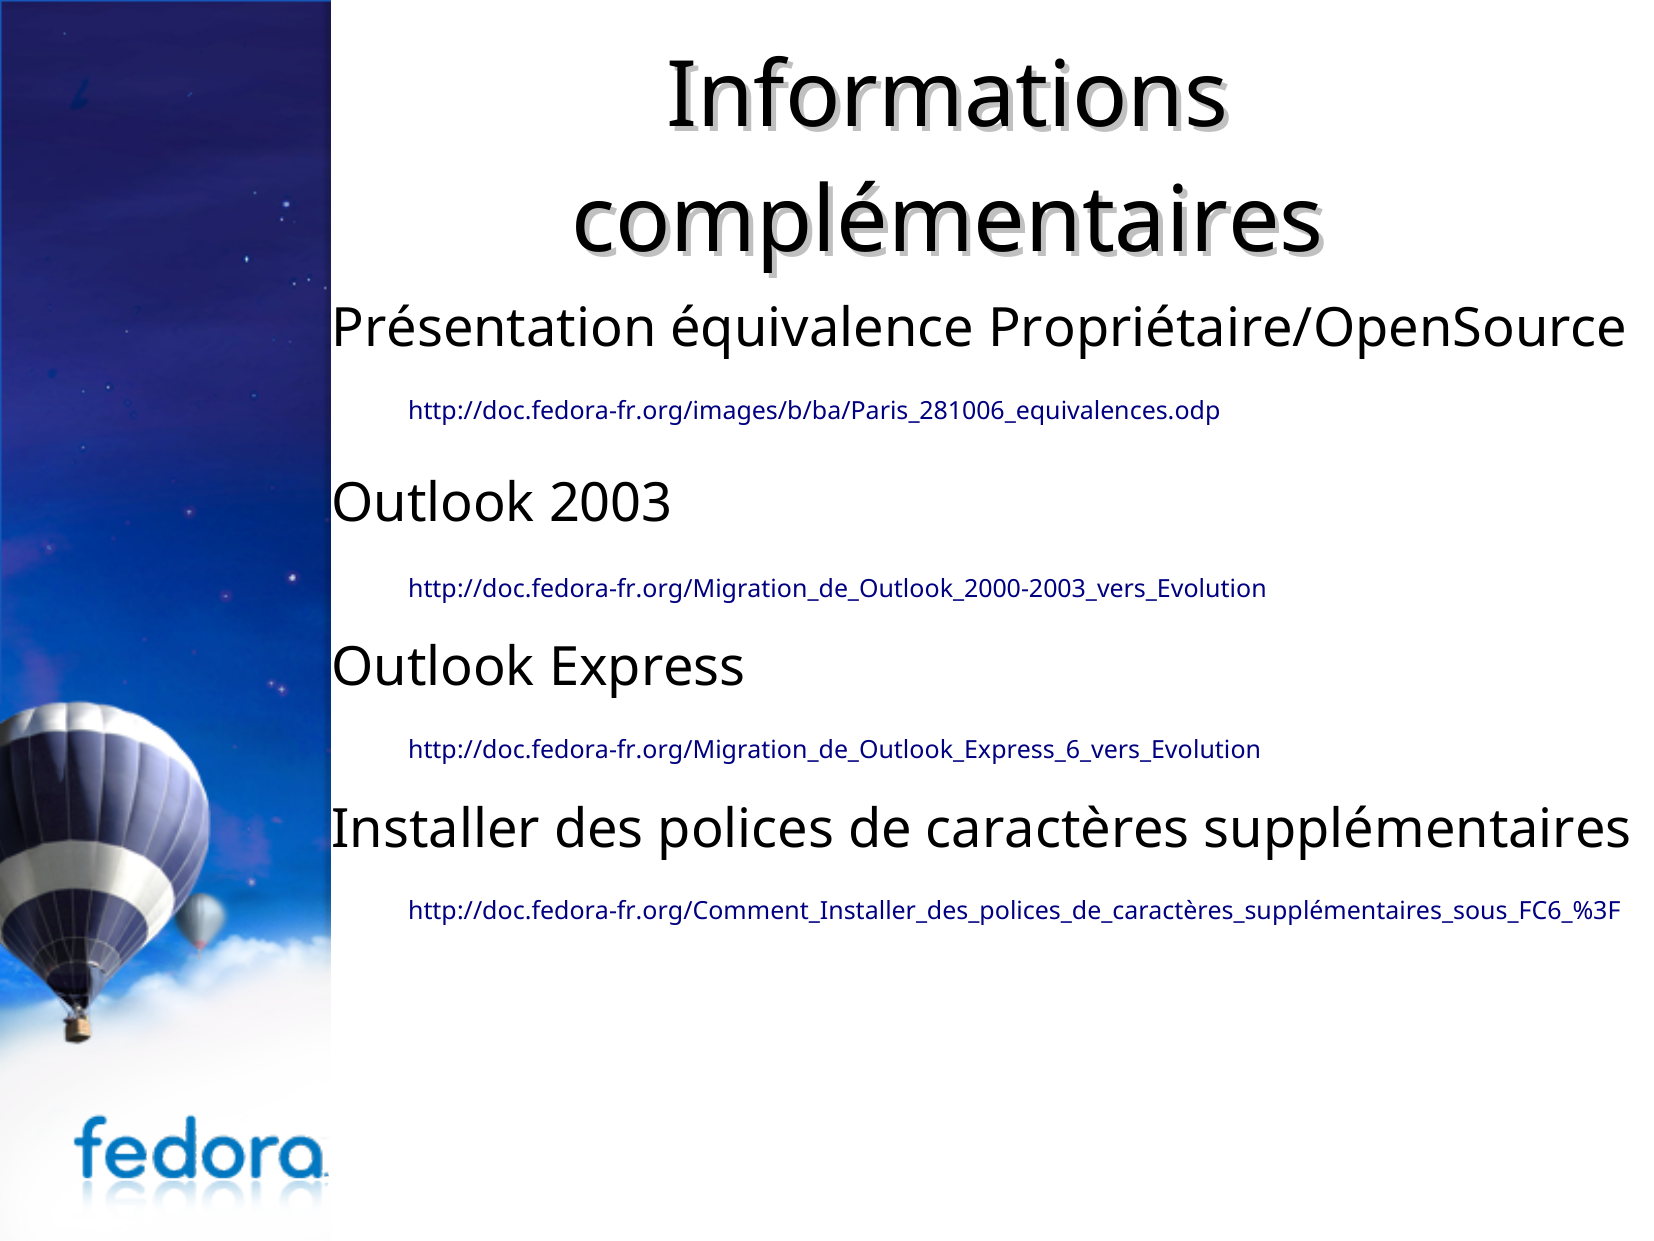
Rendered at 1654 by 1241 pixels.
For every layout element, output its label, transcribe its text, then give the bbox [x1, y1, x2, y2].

title Informations complémentaires [331, 49, 1571, 257]
picture [0, 0, 331, 1241]
list Présentation équivalence Propriétaire/OpenSource http://doc.fedora-fr.org/images/b/ba/Paris_281006_equivalences.odp Outlook 2003 http://doc.fedora-fr.org/Migration_de_Outlook_2000-2003_vers_Evolution Outlook Express http://doc.fedora-fr.org/Migration_de_Outlook_Express_6_vers_Evolution Installer des polices de caractères supplémentaires http://doc.fedora-fr.org/Comment_Installer_des_polices_de_caractères_supplémentaires_sous_FC6_%3F [331, 288, 1643, 1093]
